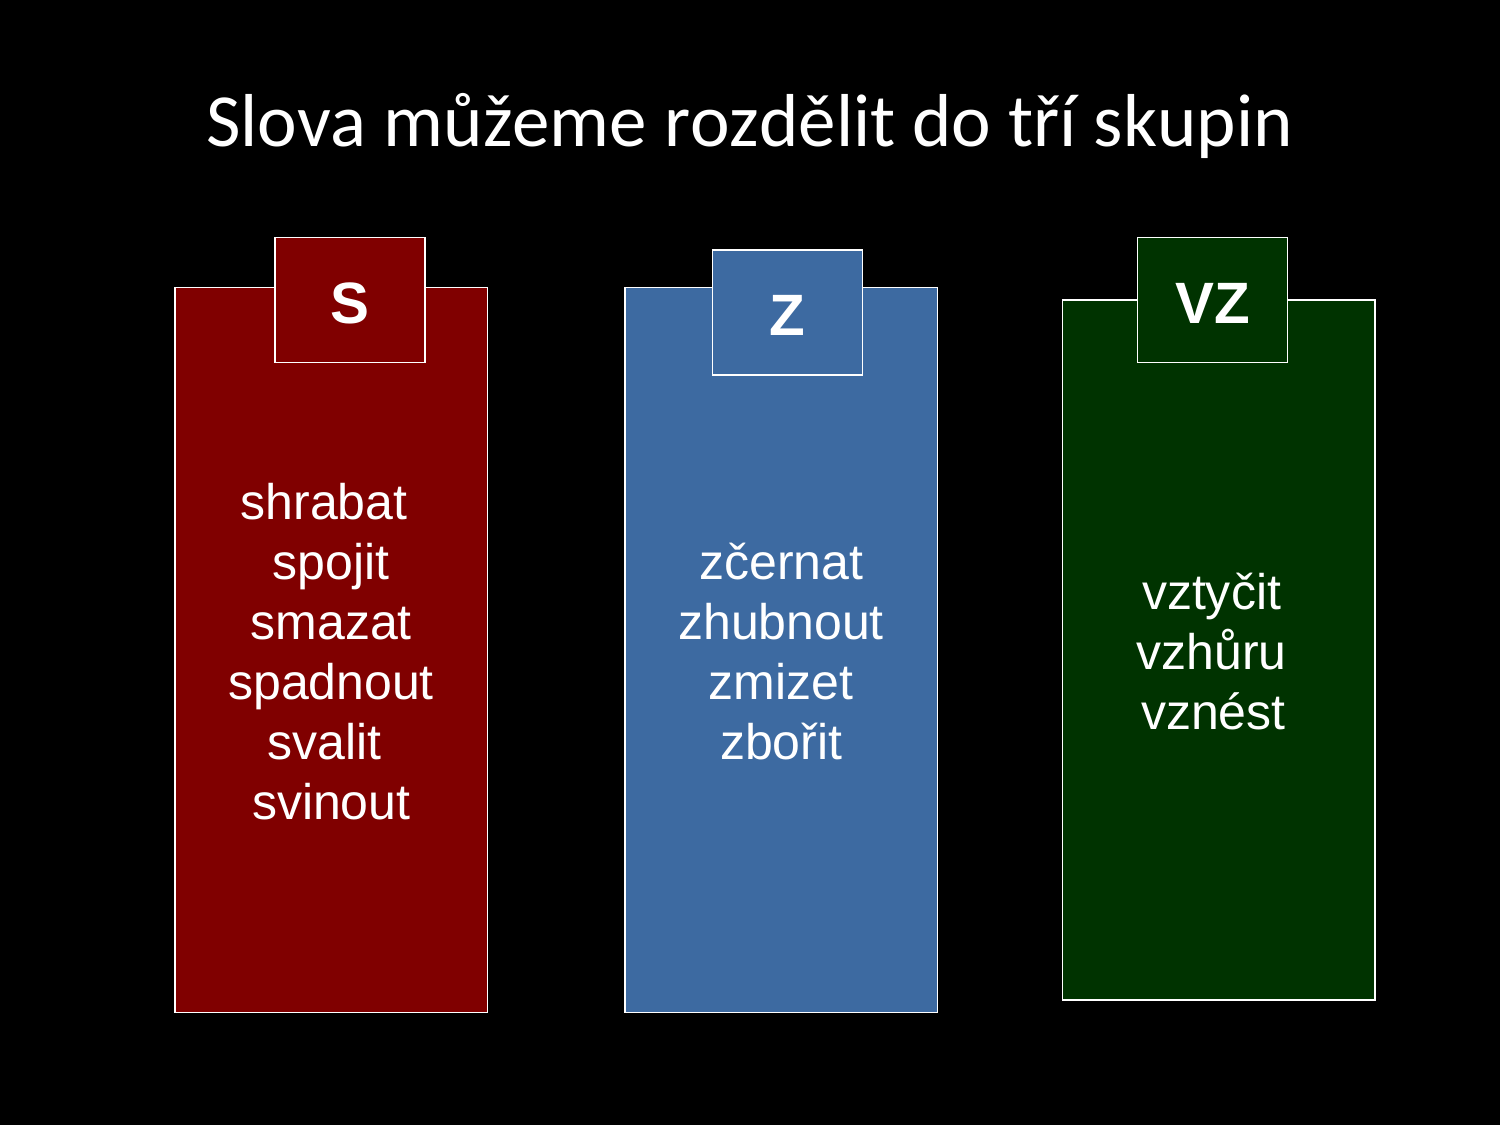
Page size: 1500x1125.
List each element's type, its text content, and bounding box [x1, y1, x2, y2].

title Slova můžeme rozdělit do tří skupin [75, 45, 1426, 188]
text_box S [275, 237, 426, 363]
text_box shrabat spojit smazat spadnout svalit svinout [174, 287, 488, 1013]
text_box Z [712, 249, 863, 375]
text_box vztyčit vzhůru vznést [1062, 299, 1375, 1000]
text_box zčernat zhubnout zmizet zbořit [624, 287, 938, 1013]
text_box VZ [1137, 237, 1288, 363]
